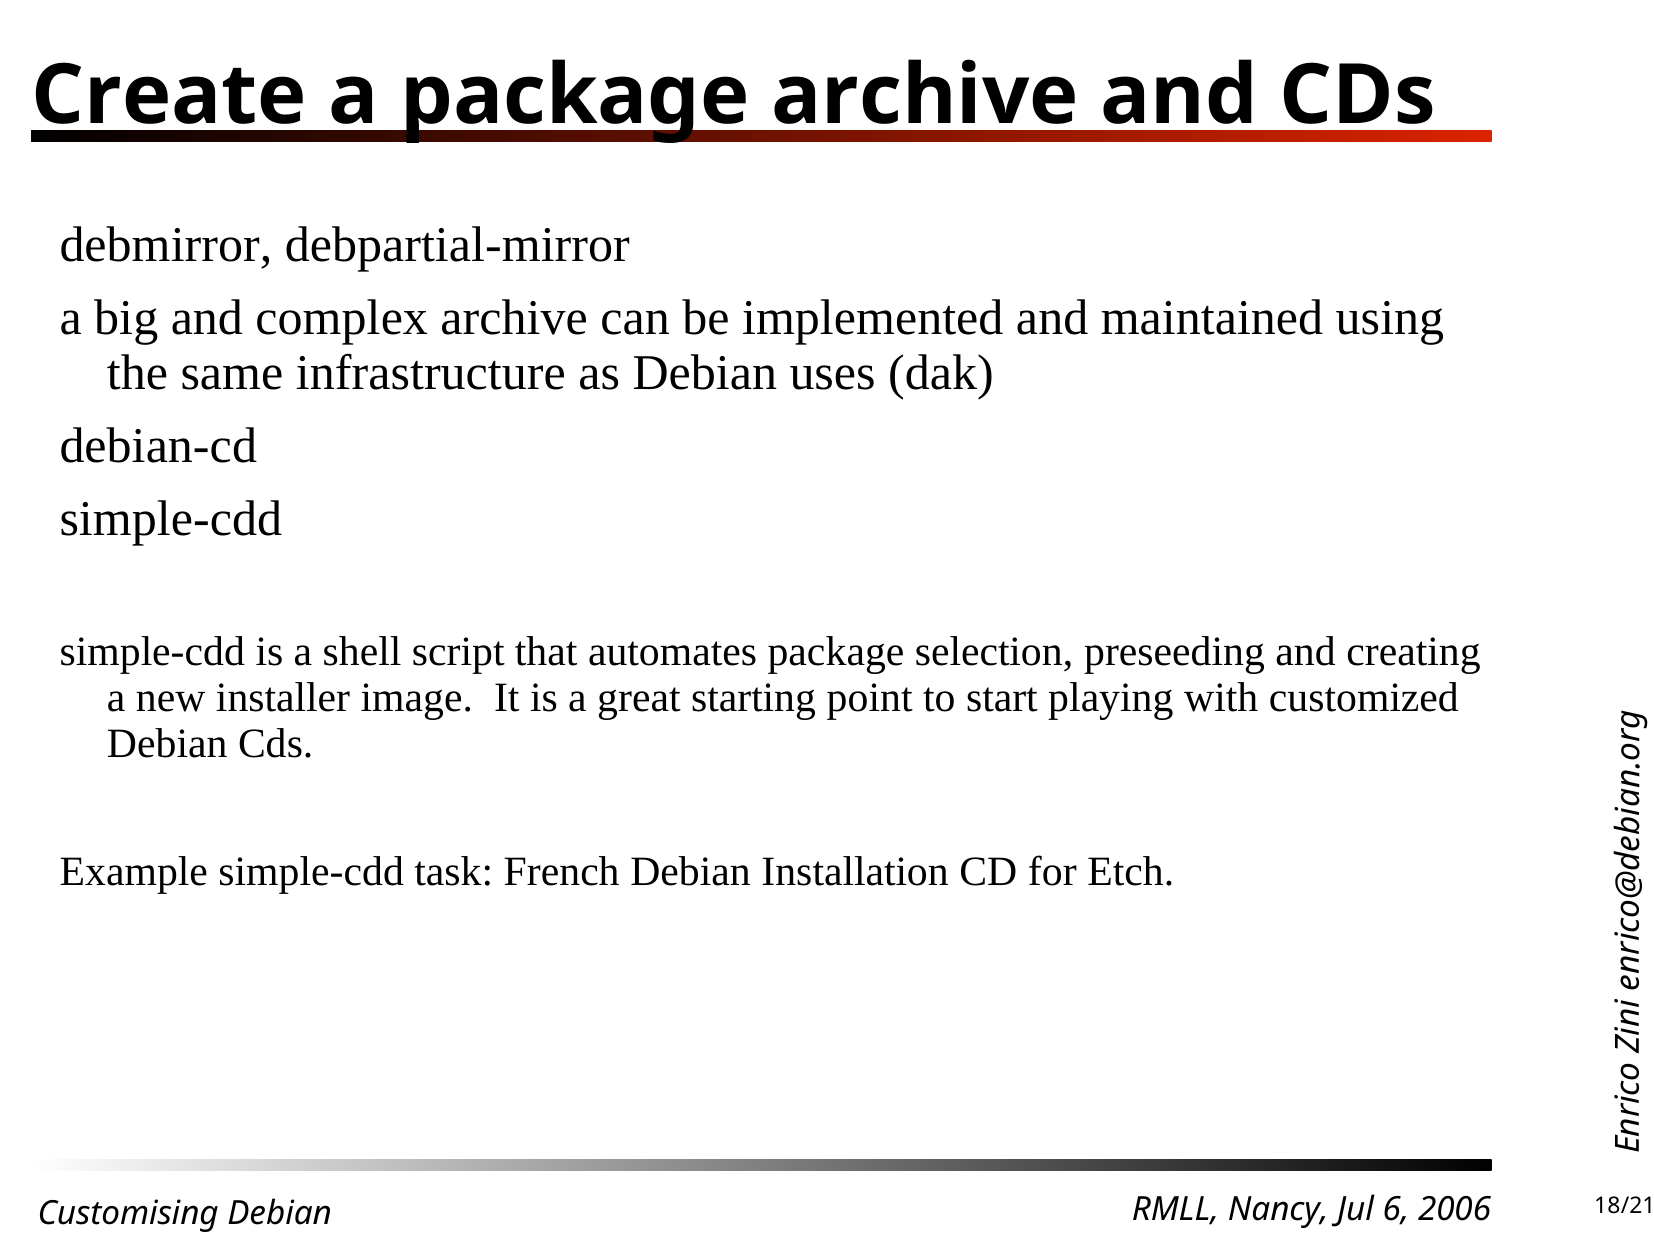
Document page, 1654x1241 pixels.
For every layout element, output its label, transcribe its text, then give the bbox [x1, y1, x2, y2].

text_box debmirror, debpartial-mirror a big and complex archive can be implemented and maintained using the same infrastructure as Debian uses (dak) debian-cd simple-cdd simple-cdd is a shell script that automates package selection, preseeding and creating a new installer image. It is a great starting point to start playing with customized Debian Cds. Example simple-cdd task: French Debian Installation CD for Etch. [59, 216, 1495, 982]
text_box Create a package archive and CDs [31, 34, 1495, 171]
